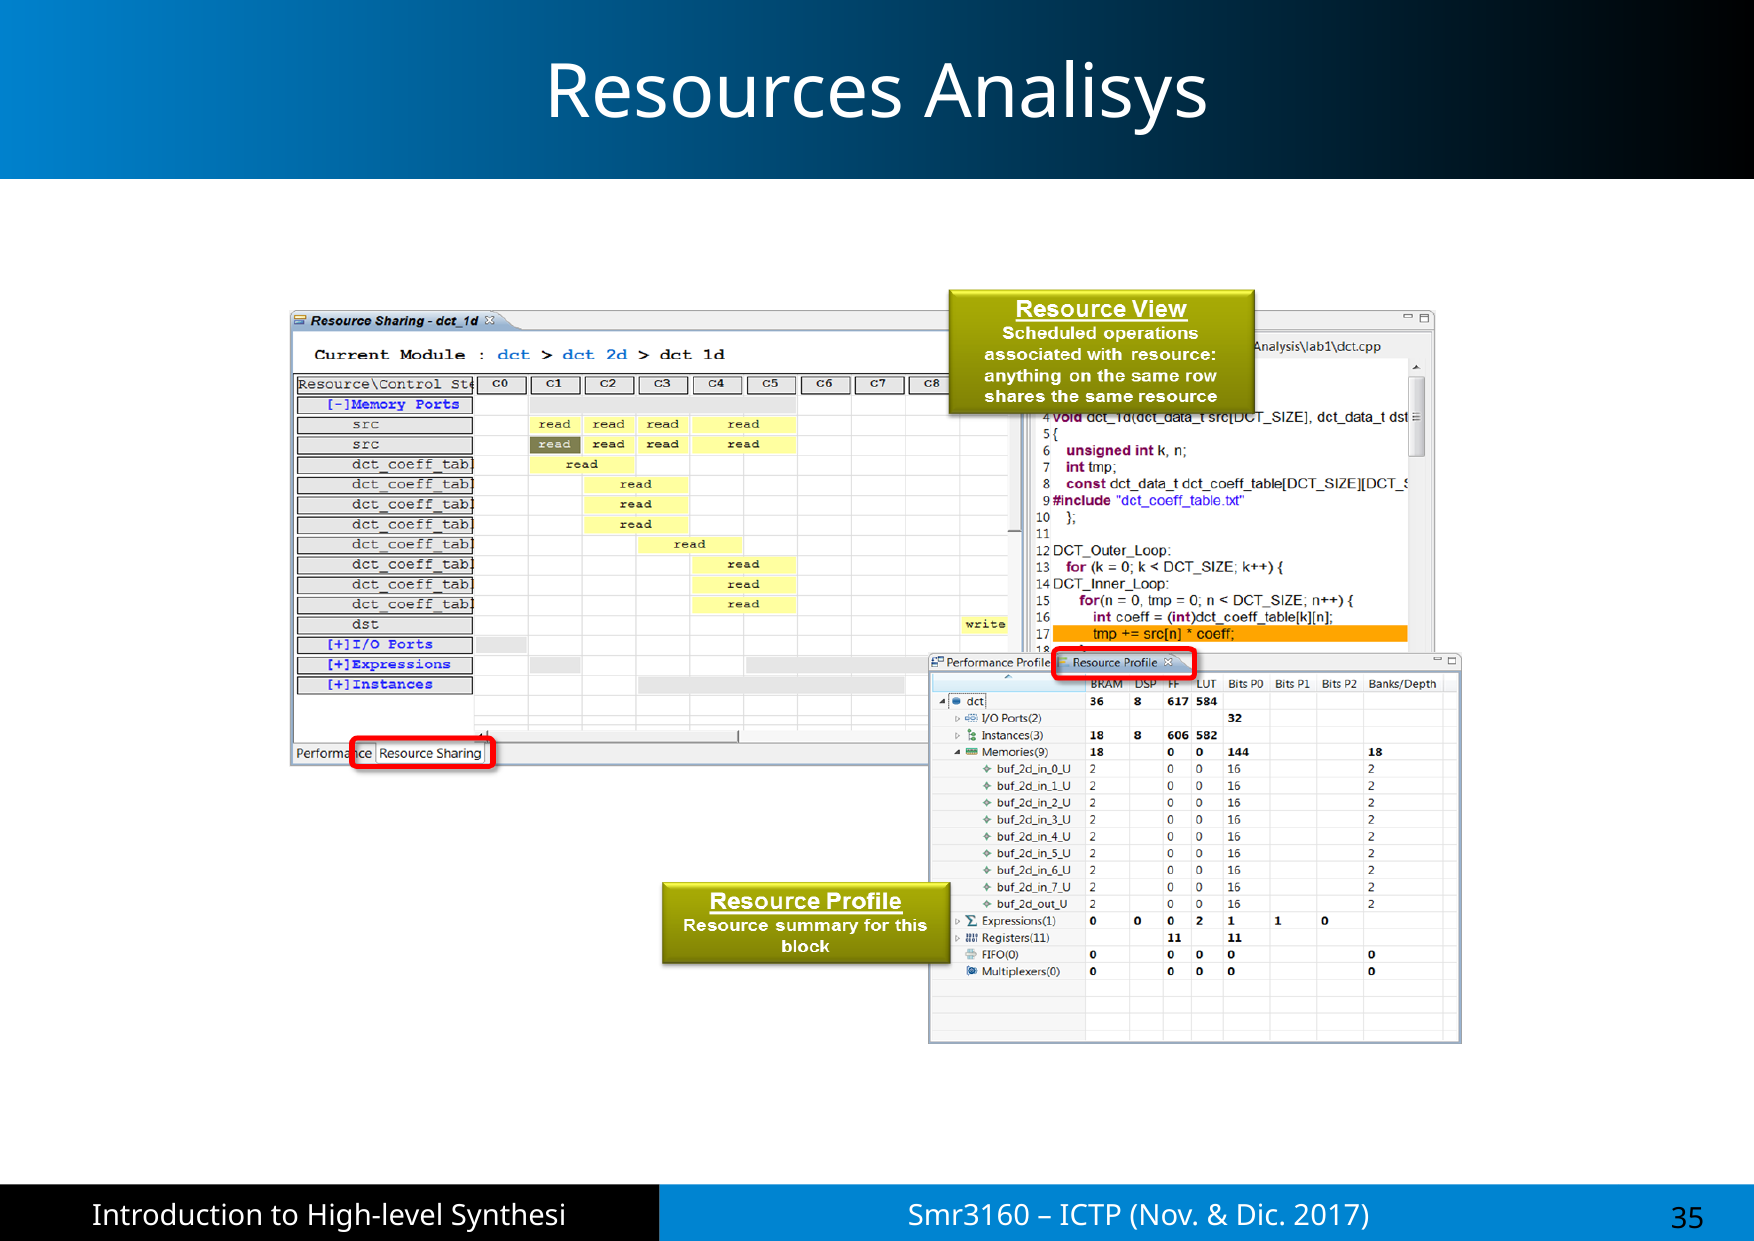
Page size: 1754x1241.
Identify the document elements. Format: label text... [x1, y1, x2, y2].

title Resources Analisys [87, 37, 1667, 139]
picture [278, 271, 1463, 1044]
